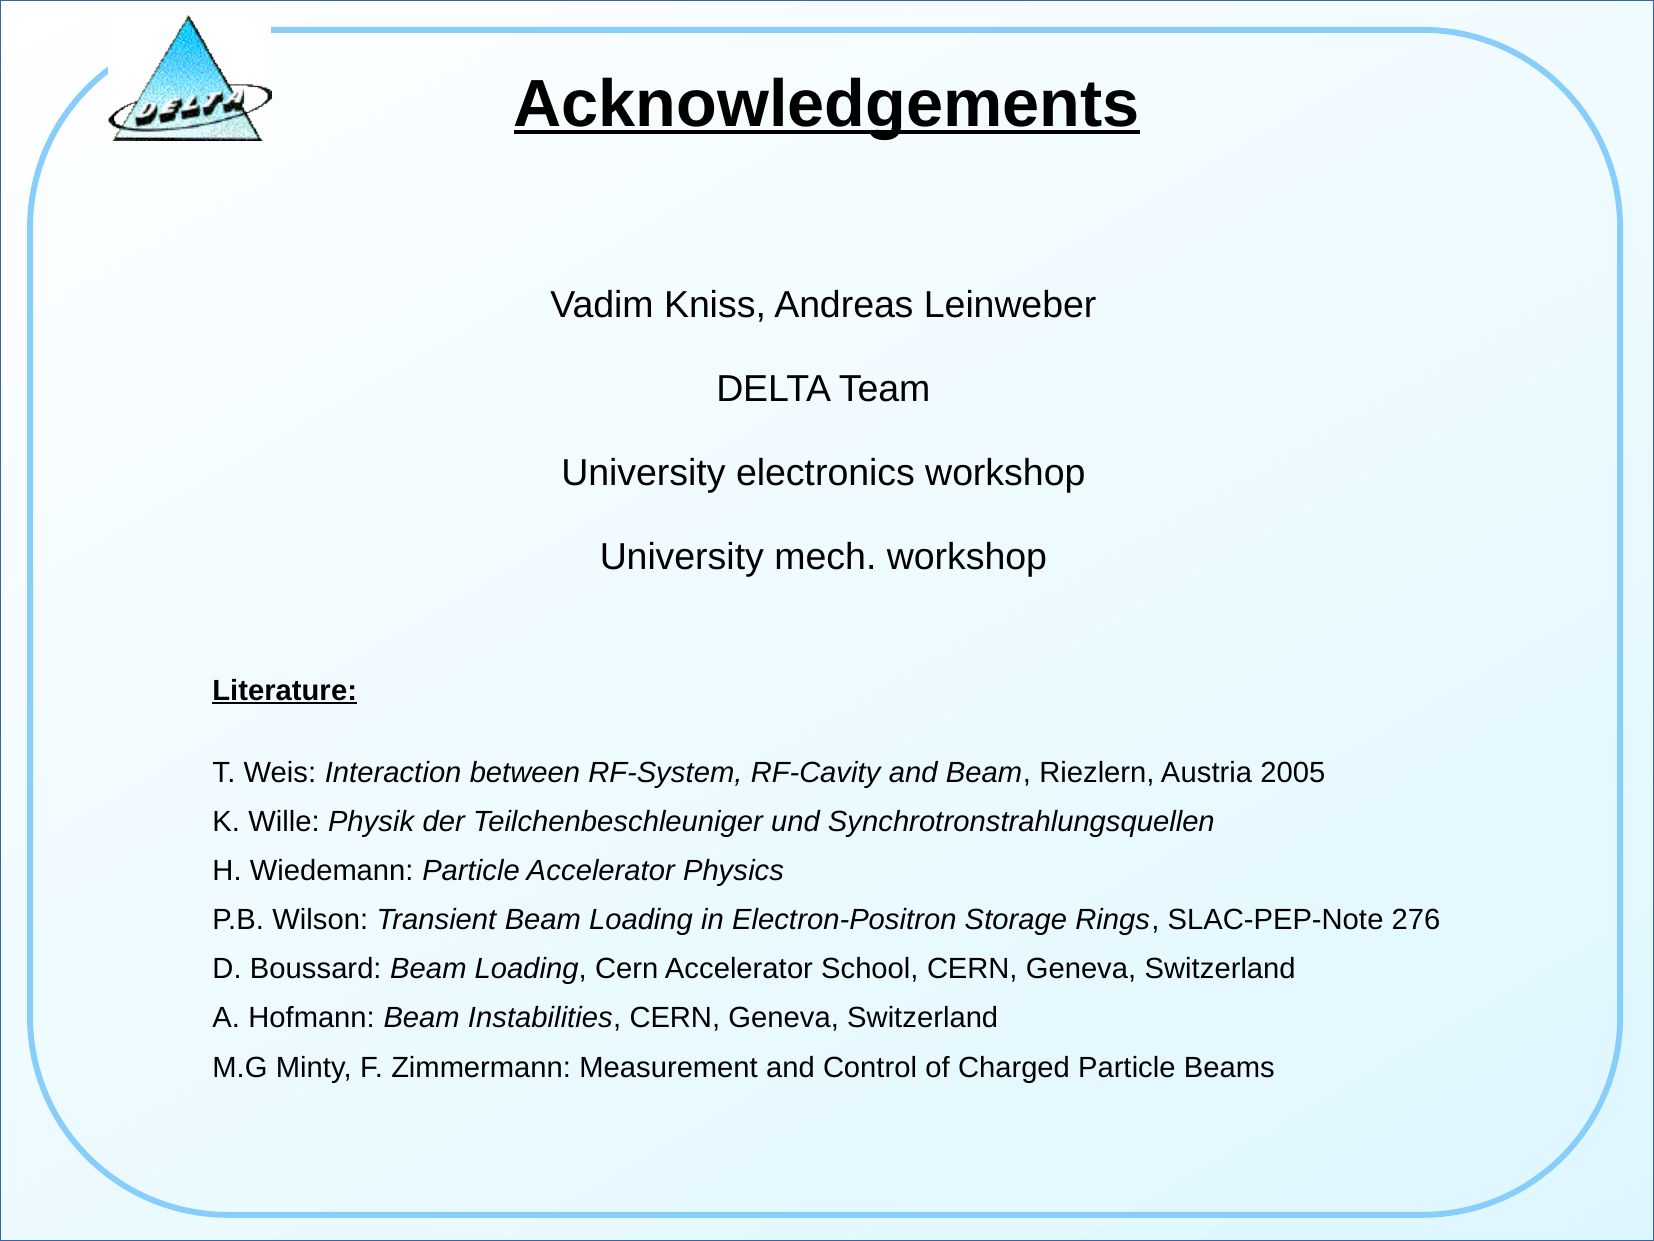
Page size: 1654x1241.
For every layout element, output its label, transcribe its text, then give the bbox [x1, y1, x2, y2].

picture [107, 14, 272, 141]
text_box Vadim Kniss, Andreas Leinweber DELTA Team University electronics workshop University mech. workshop [535, 276, 1176, 666]
text_box [0, 0, 1654, 1241]
text_box Acknowledgements [498, 58, 1155, 149]
text_box Literature: T. Weis: Interaction between RF-System, RF-Cavity and Beam, Riezlern, Austria 2005 K. Wille: Physik der Teilchenbeschleuniger und Synchrotronstrahlungsquellen H. Wiedemann: Particle Accelerator Physics P.B. Wilson: Transient Beam Loading in Electron-Positron Storage Rings, SLAC-PEP-Note 276 D. Boussard: Beam Loading, Cern Accelerator School, CERN, Geneva, Switzerland A. Hofmann: Beam Instabilities, CERN, Geneva, Switzerland M.G Minty, F. Zimmermann: Measurement and Control of Charged Particle Beams [197, 666, 1473, 1140]
